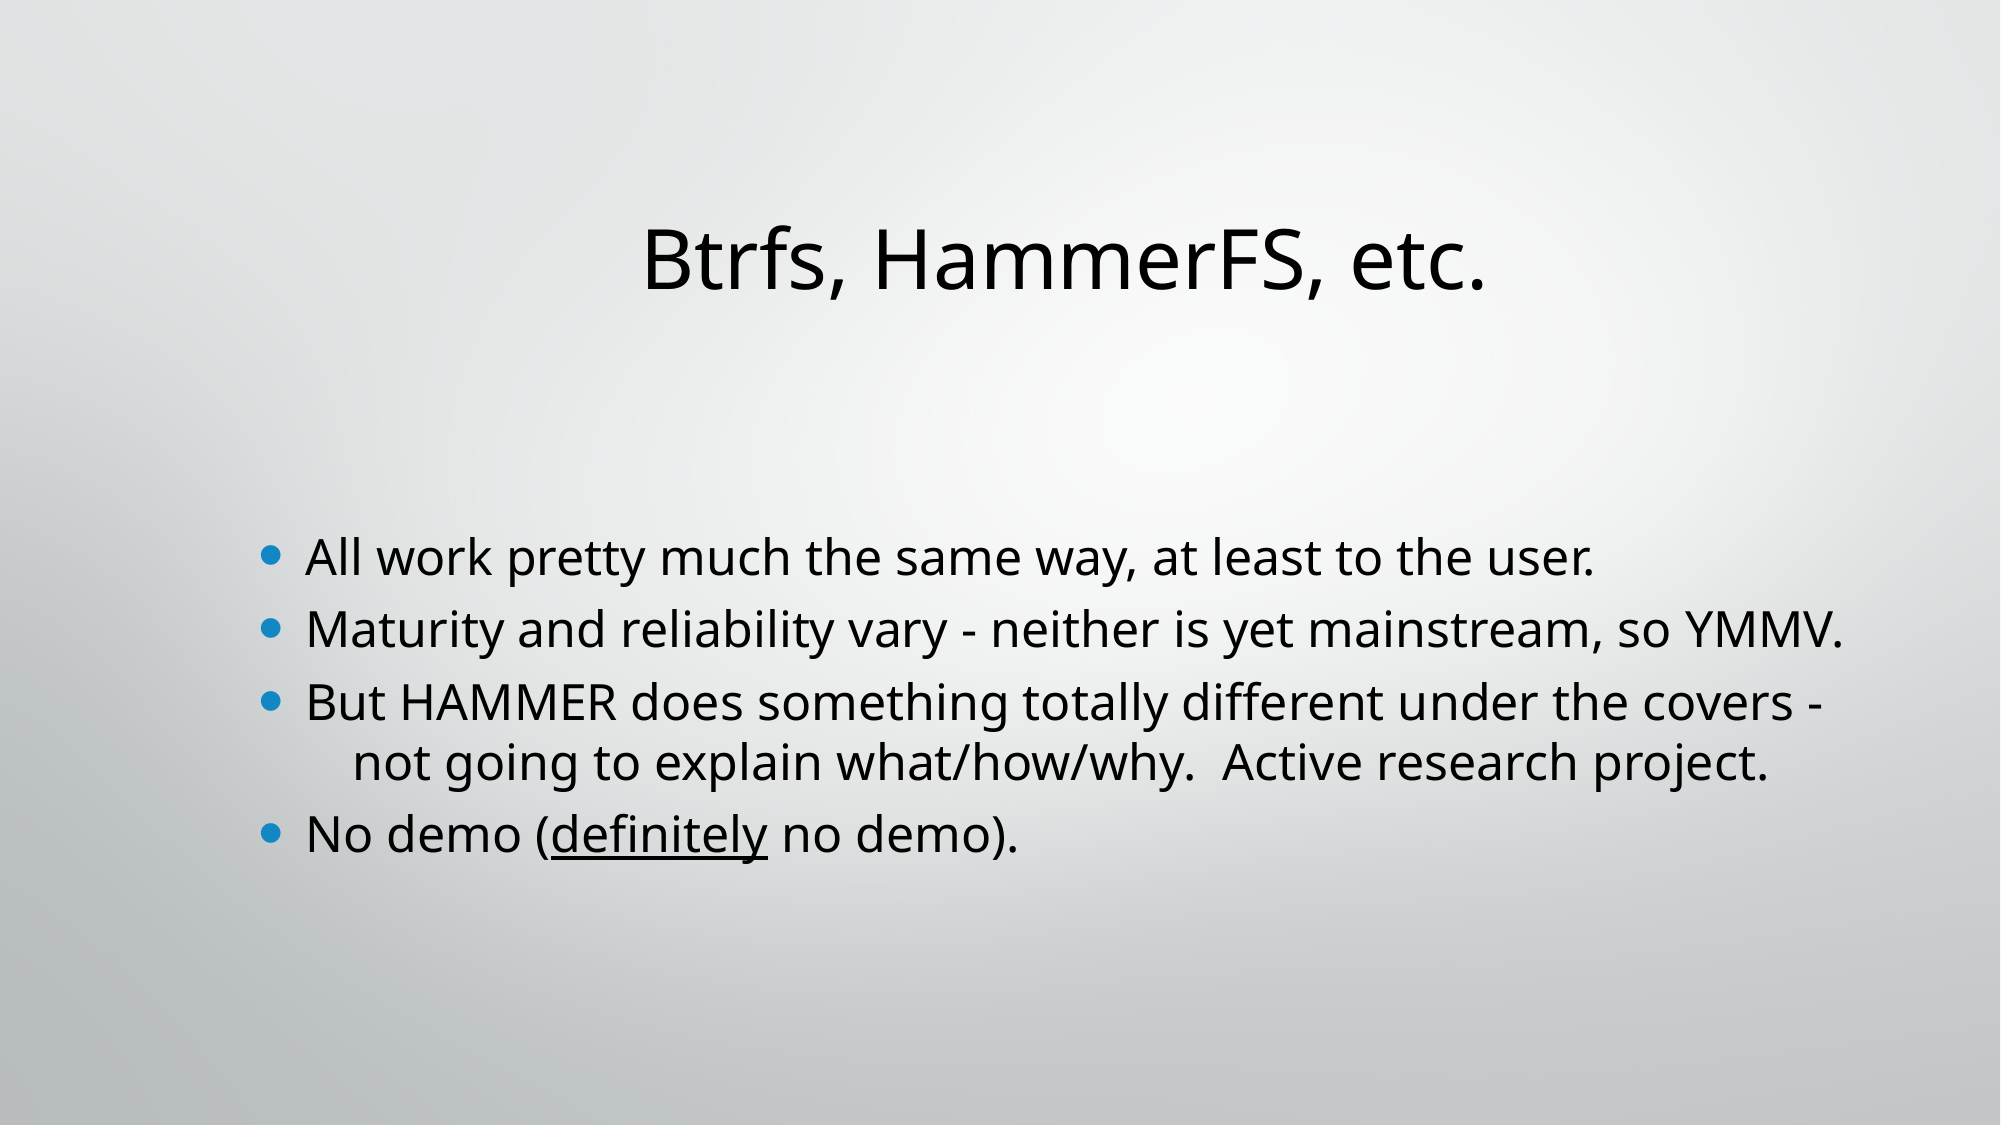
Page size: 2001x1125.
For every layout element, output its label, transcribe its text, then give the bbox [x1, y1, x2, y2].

list All work pretty much the same way, at least to the user. Maturity and reliability vary - neither is yet mainstream, so YMMV. But HAMMER does something totally different under the covers - not going to explain what/how/why. Active research project. No demo (definitely no demo). [243, 437, 1887, 950]
title Btrfs, HammerFS, etc. [243, 112, 1887, 400]
